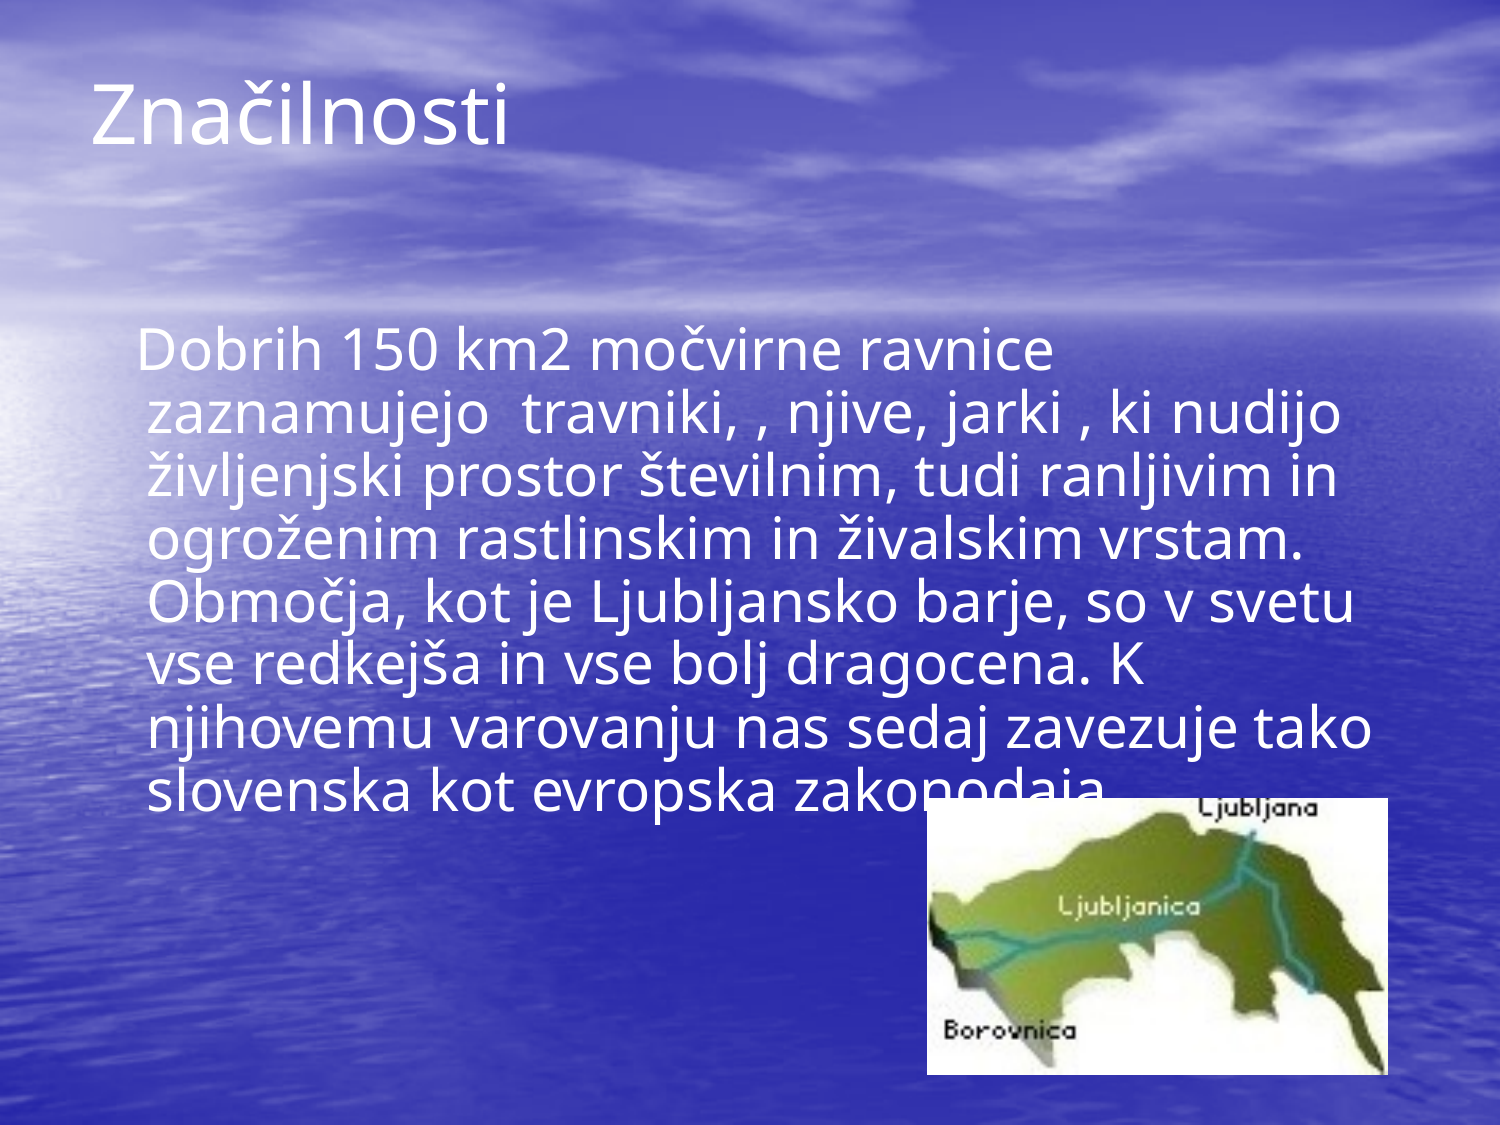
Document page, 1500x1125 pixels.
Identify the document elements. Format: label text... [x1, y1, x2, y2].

list Dobrih 150 km2 močvirne ravnice zaznamujejo travniki, , njive, jarki , ki nudijo življenjski prostor številnim, tudi ranljivim in ogroženim rastlinskim in živalskim vrstam. Območja, kot je Ljubljansko barje, so v svetu vse redkejša in vse bolj dragocena. K njihovemu varovanju nas sedaj zavezuje tako slovenska kot evropska zakonodaja. [75, 312, 1400, 882]
picture [0, 0, 1500, 1125]
title Značilnosti [75, 47, 1425, 275]
